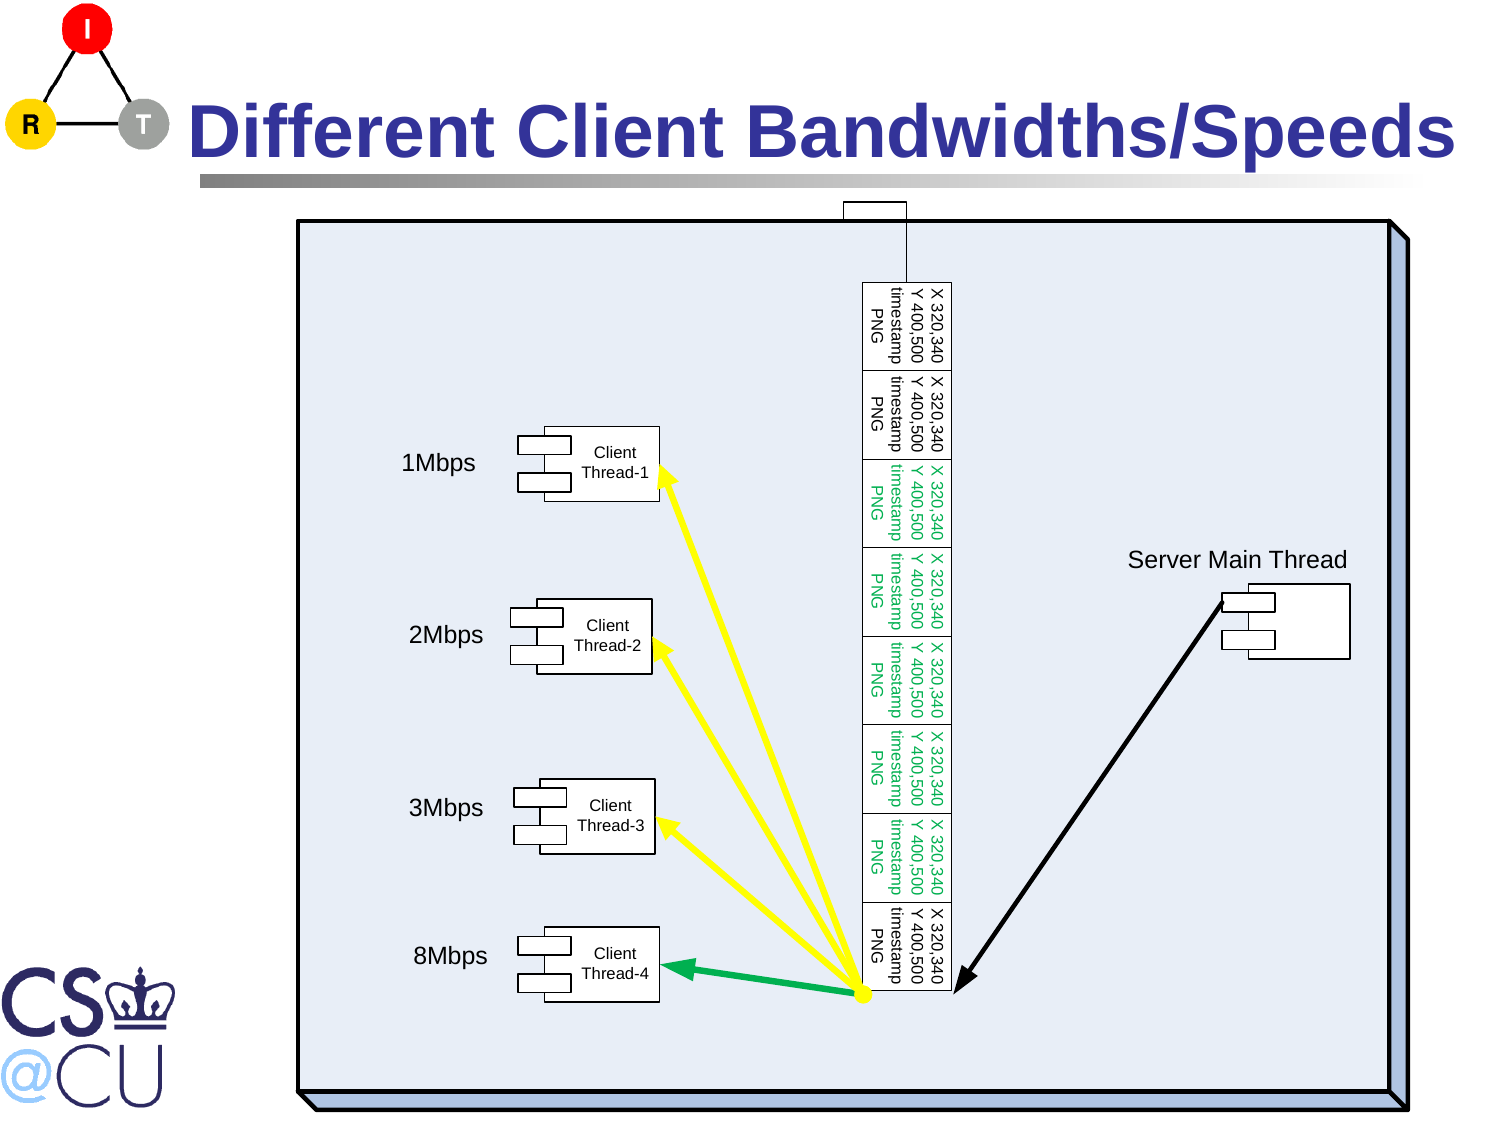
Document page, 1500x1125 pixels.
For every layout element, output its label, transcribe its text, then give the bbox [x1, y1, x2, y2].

picture [0, 0, 173, 154]
chart [290, 176, 1415, 1117]
title Different Client Bandwidths/Speeds [187, 44, 1463, 218]
picture [0, 949, 175, 1125]
